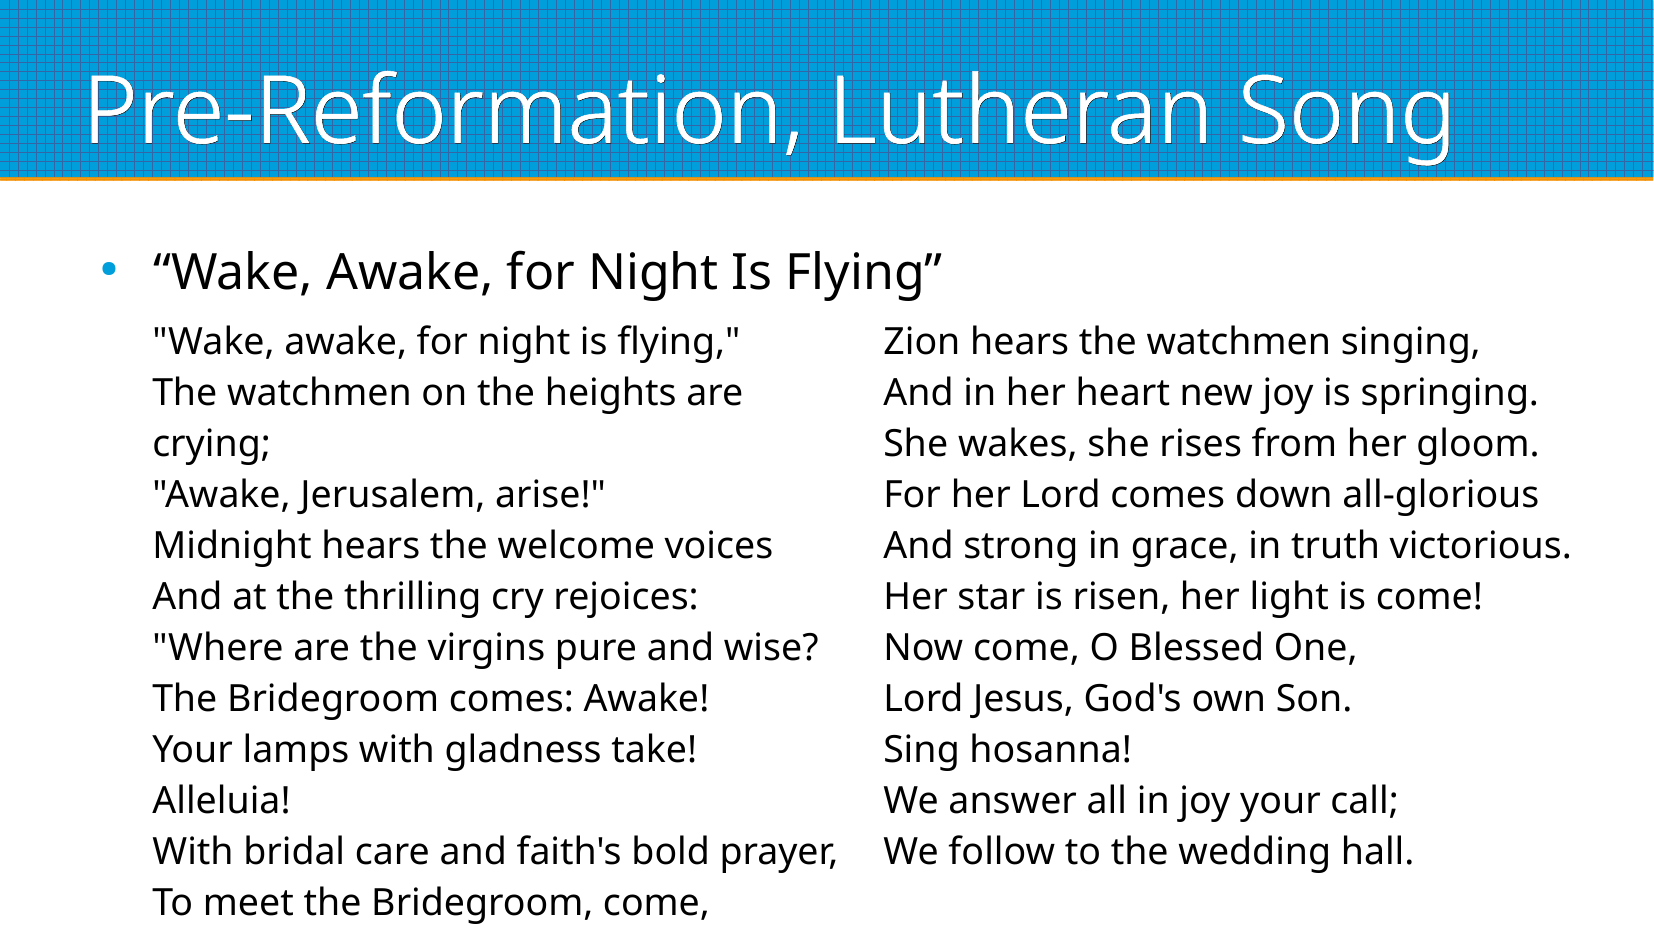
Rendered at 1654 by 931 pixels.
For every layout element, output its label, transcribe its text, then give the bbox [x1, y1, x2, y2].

table_header Zion hears the watchmen singing, And in her heart new joy is springing. She wakes, she rises from her gloom. For her Lord comes down all-glorious And strong in grace, in truth victorious. Her star is risen, her light is come! Now come, O Blessed One, Lord Jesus, God's own Son. Sing hosanna! We answer all in joy your call; We follow to the wedding hall. [869, 308, 1600, 931]
table_header "Wake, awake, for night is flying," The watchmen on the heights are crying; "Awake, Jerusalem, arise!" Midnight hears the welcome voices And at the thrilling cry rejoices: "Where are the virgins pure and wise? The Bridegroom comes: Awake! Your lamps with gladness take! Alleluia! With bridal care and faith's bold prayer, To meet the Bridegroom, come, prepare!" [138, 308, 868, 931]
title Pre-Reformation, Lutheran Song [82, 14, 1571, 171]
list “Wake, Awake, for Night Is Flying” [82, 236, 1613, 863]
